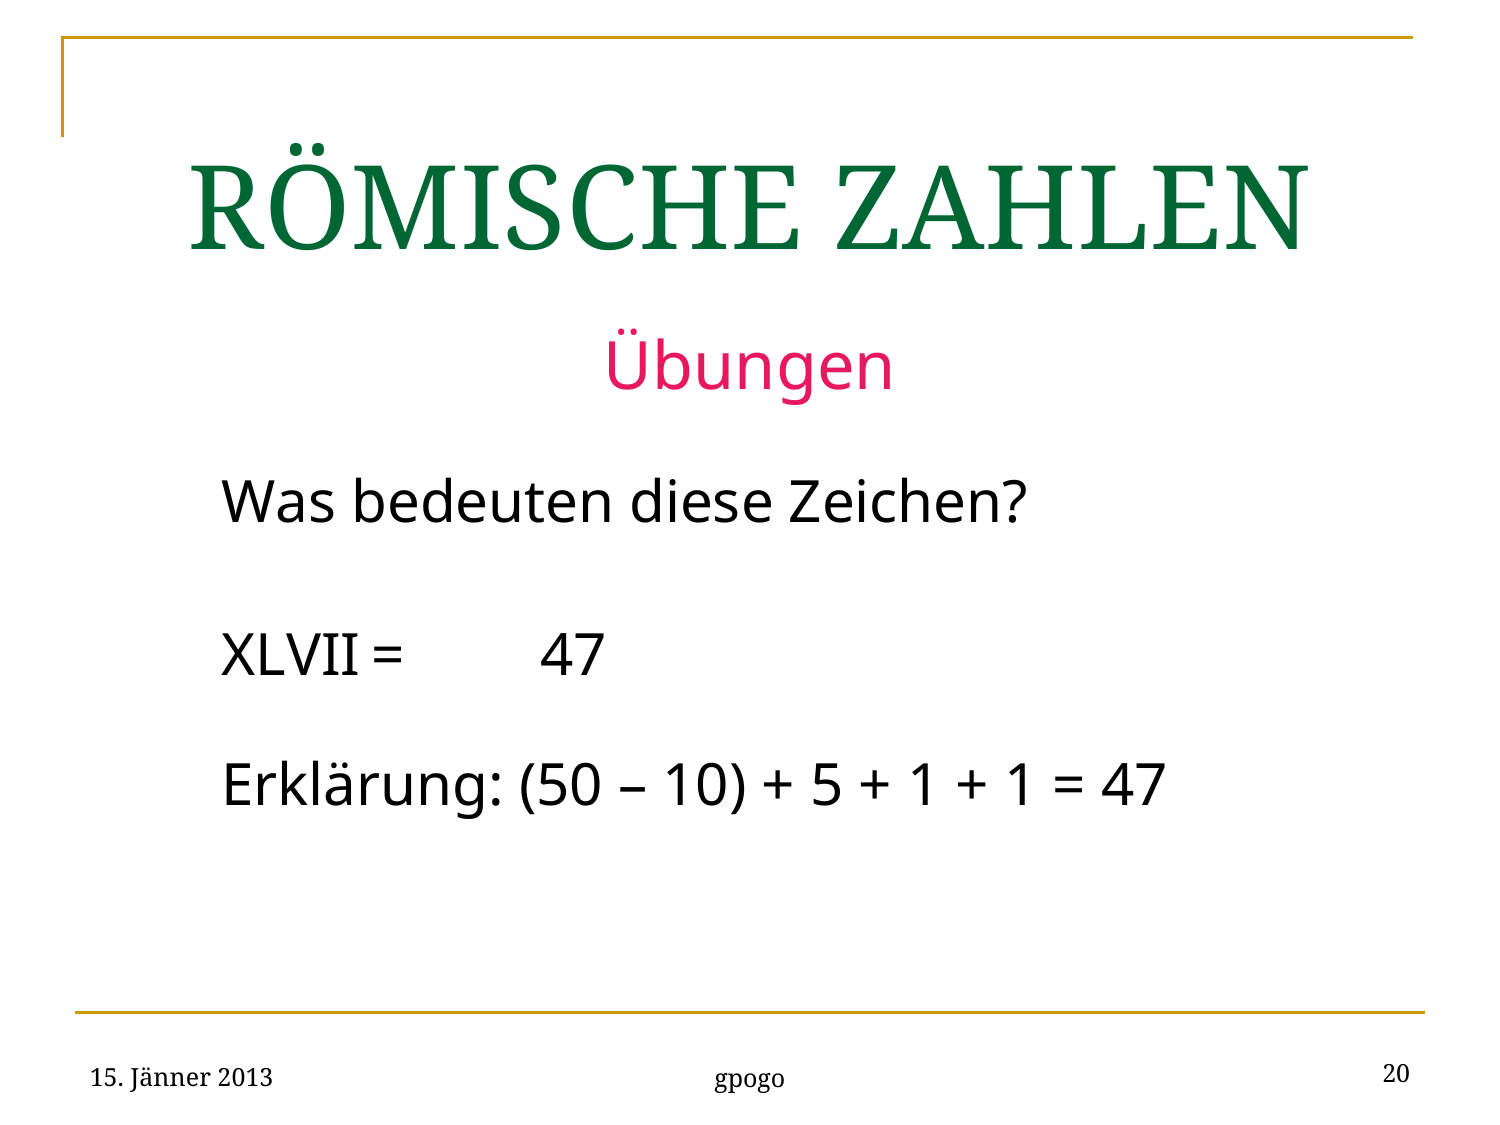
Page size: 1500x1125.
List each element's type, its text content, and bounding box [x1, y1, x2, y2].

title RÖMISCHE ZAHLEN [141, 82, 1359, 279]
text_box 15. Jänner 2013 [74, 1024, 426, 1100]
text_box Was bedeuten diese Zeichen? [206, 456, 1294, 542]
text_box 47 [525, 609, 763, 696]
text_box XLVII = [206, 609, 444, 696]
text_box Übungen [437, 315, 1063, 411]
text_box gpogo [512, 1025, 988, 1101]
text_box <Nummer> [1074, 1024, 1426, 1100]
text_box Erklärung: (50 – 10) + 5 + 1 + 1 = 47 [206, 739, 1294, 826]
